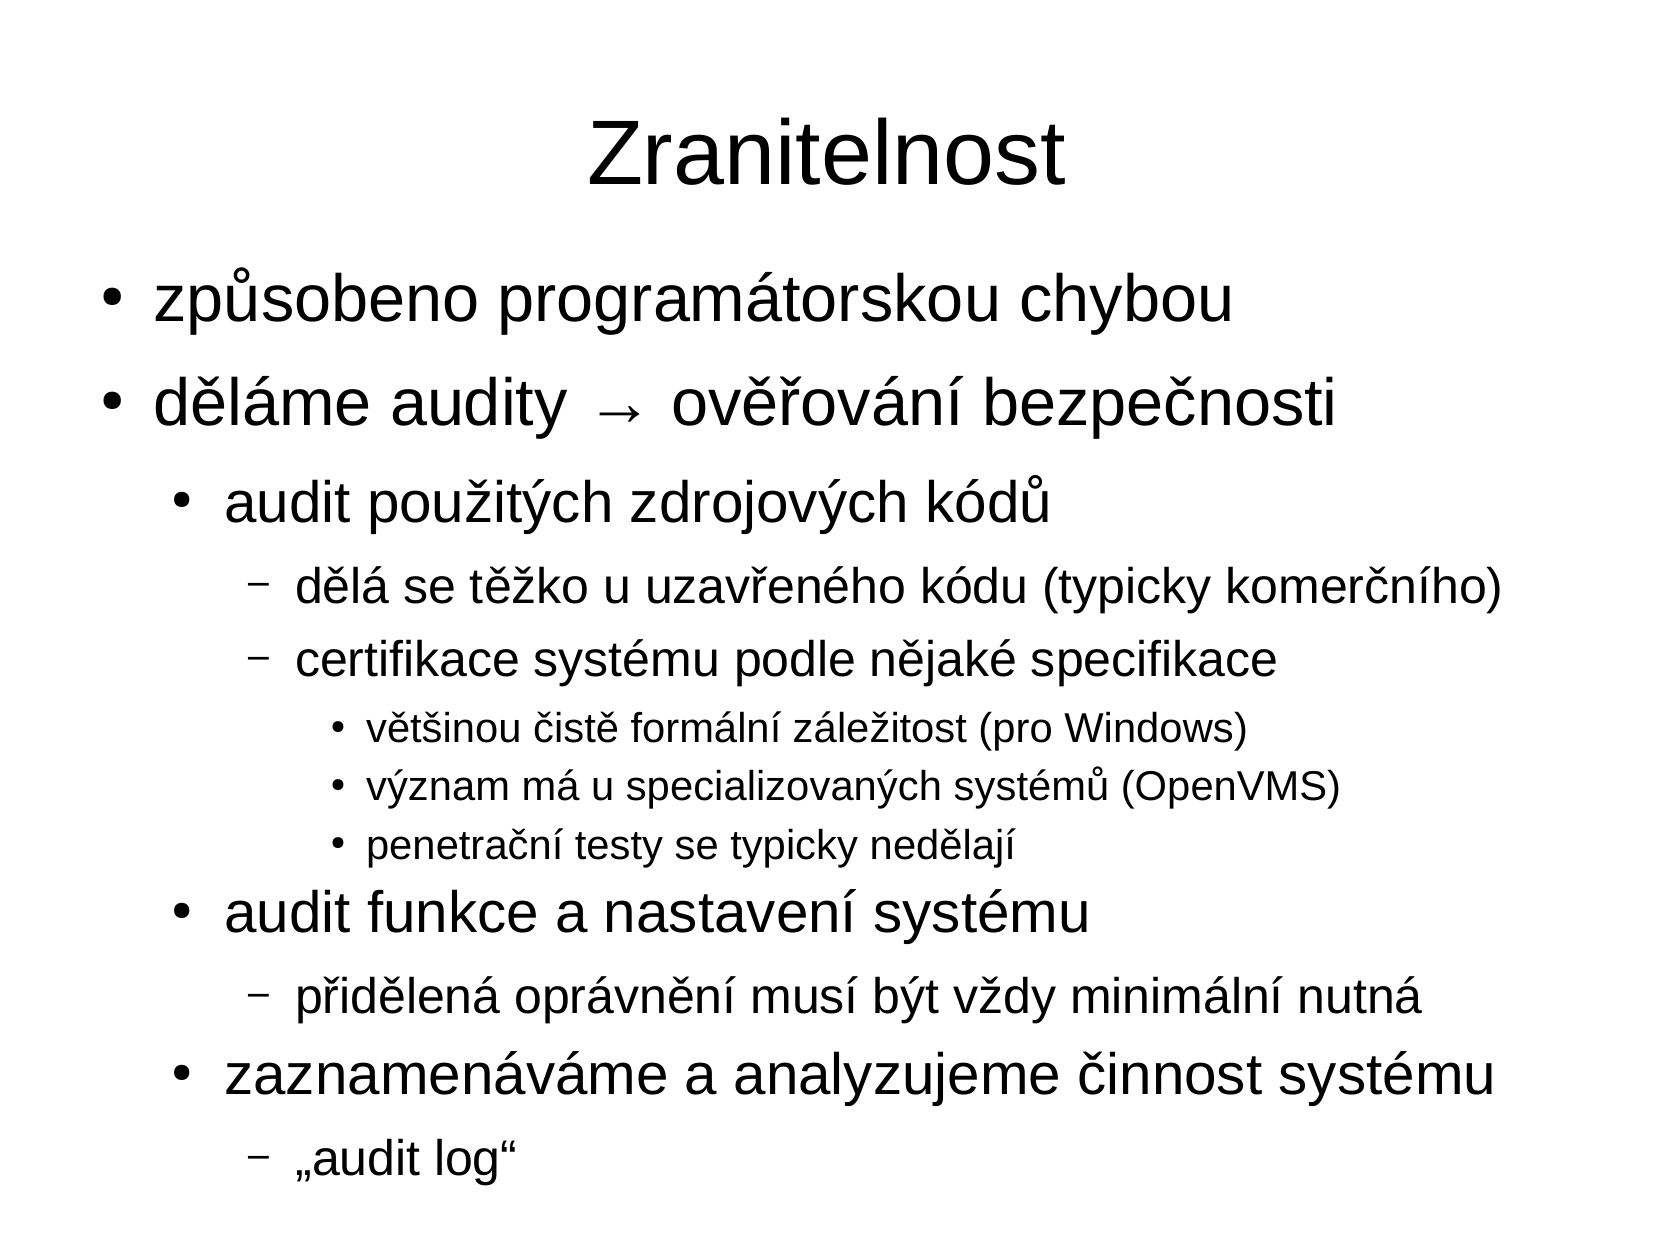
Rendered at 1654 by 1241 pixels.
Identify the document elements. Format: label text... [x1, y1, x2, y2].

title Zranitelnost [82, 56, 1571, 250]
list způsobeno programátorskou chybou děláme audity → ověřování bezpečnosti audit použitých zdrojových kódů dělá se těžko u uzavřeného kódu (typicky komerčního) certifikace systému podle nějaké specifikace většinou čistě formální záležitost (pro Windows) význam má u specializovaných systémů (OpenVMS) penetrační testy se typicky nedělají audit funkce a nastavení systému přidělená oprávnění musí být vždy minimální nutná zaznamenáváme a analyzujeme činnost systému „audit log“ [82, 260, 1571, 1187]
